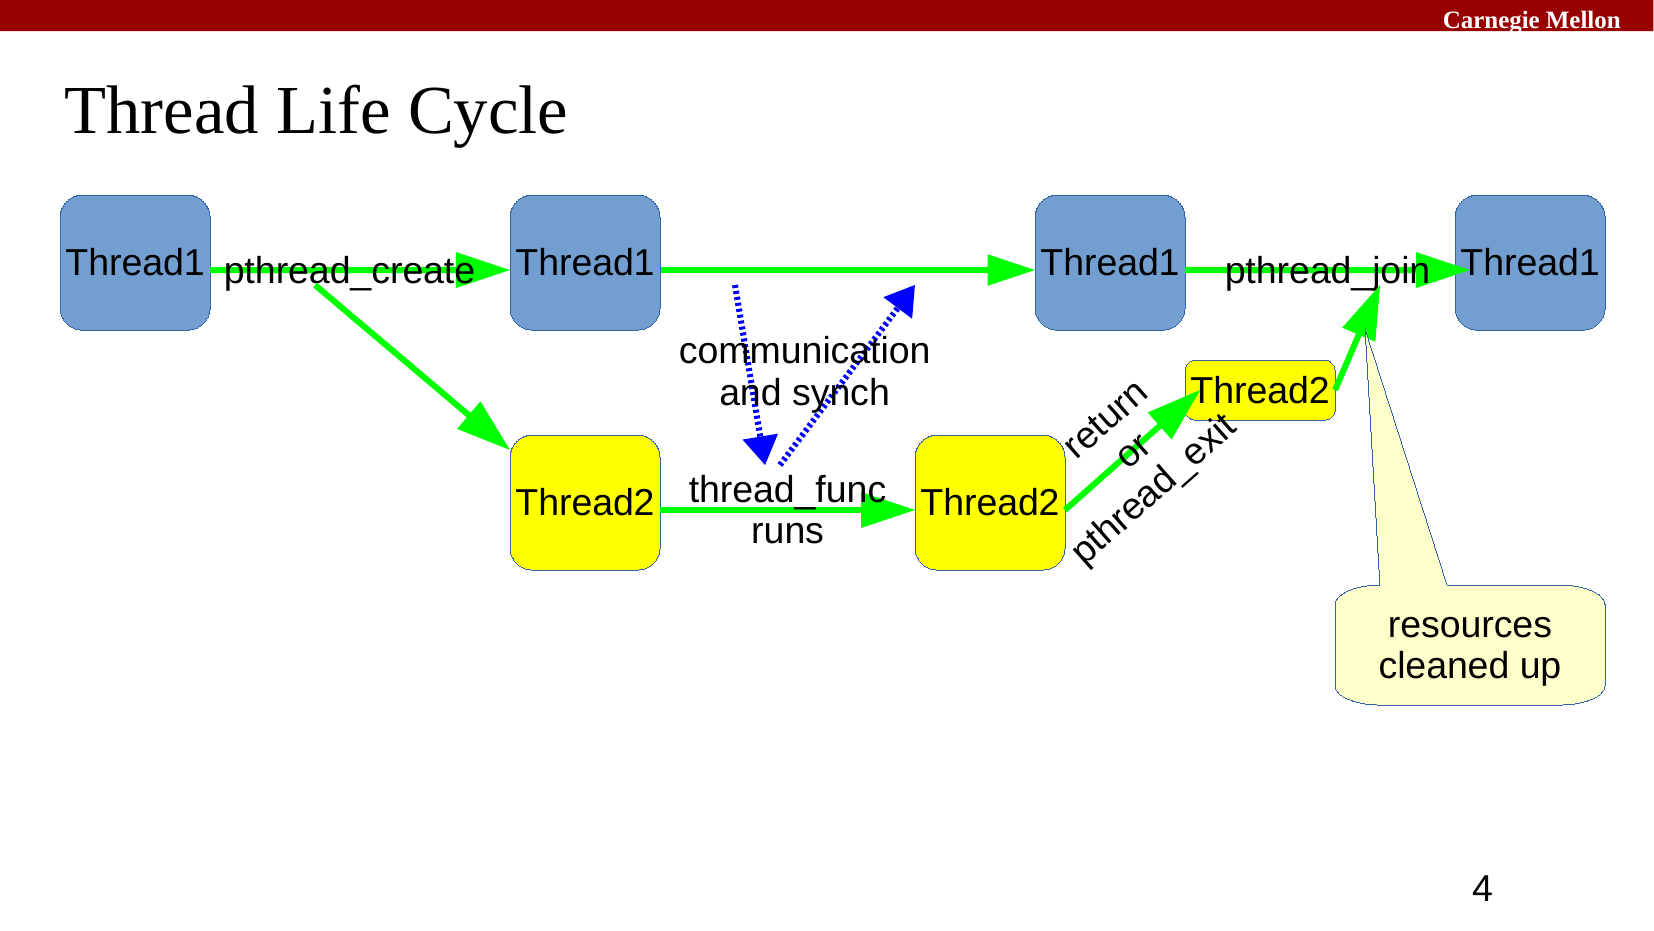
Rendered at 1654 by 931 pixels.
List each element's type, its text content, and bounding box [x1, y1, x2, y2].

text_box Thread2 [510, 435, 661, 571]
text_box Thread1 [1035, 195, 1186, 331]
text_box Thread1 [510, 195, 661, 331]
text_box resources cleaned up [1335, 328, 1606, 706]
text_box Thread1 [1455, 195, 1606, 331]
text_box Thread2 [1185, 360, 1336, 421]
text_box communication and synch [664, 322, 946, 421]
text_box Thread1 [60, 195, 211, 331]
text_box Thread2 [915, 435, 1066, 571]
title Thread Life Cycle [64, 58, 1576, 163]
